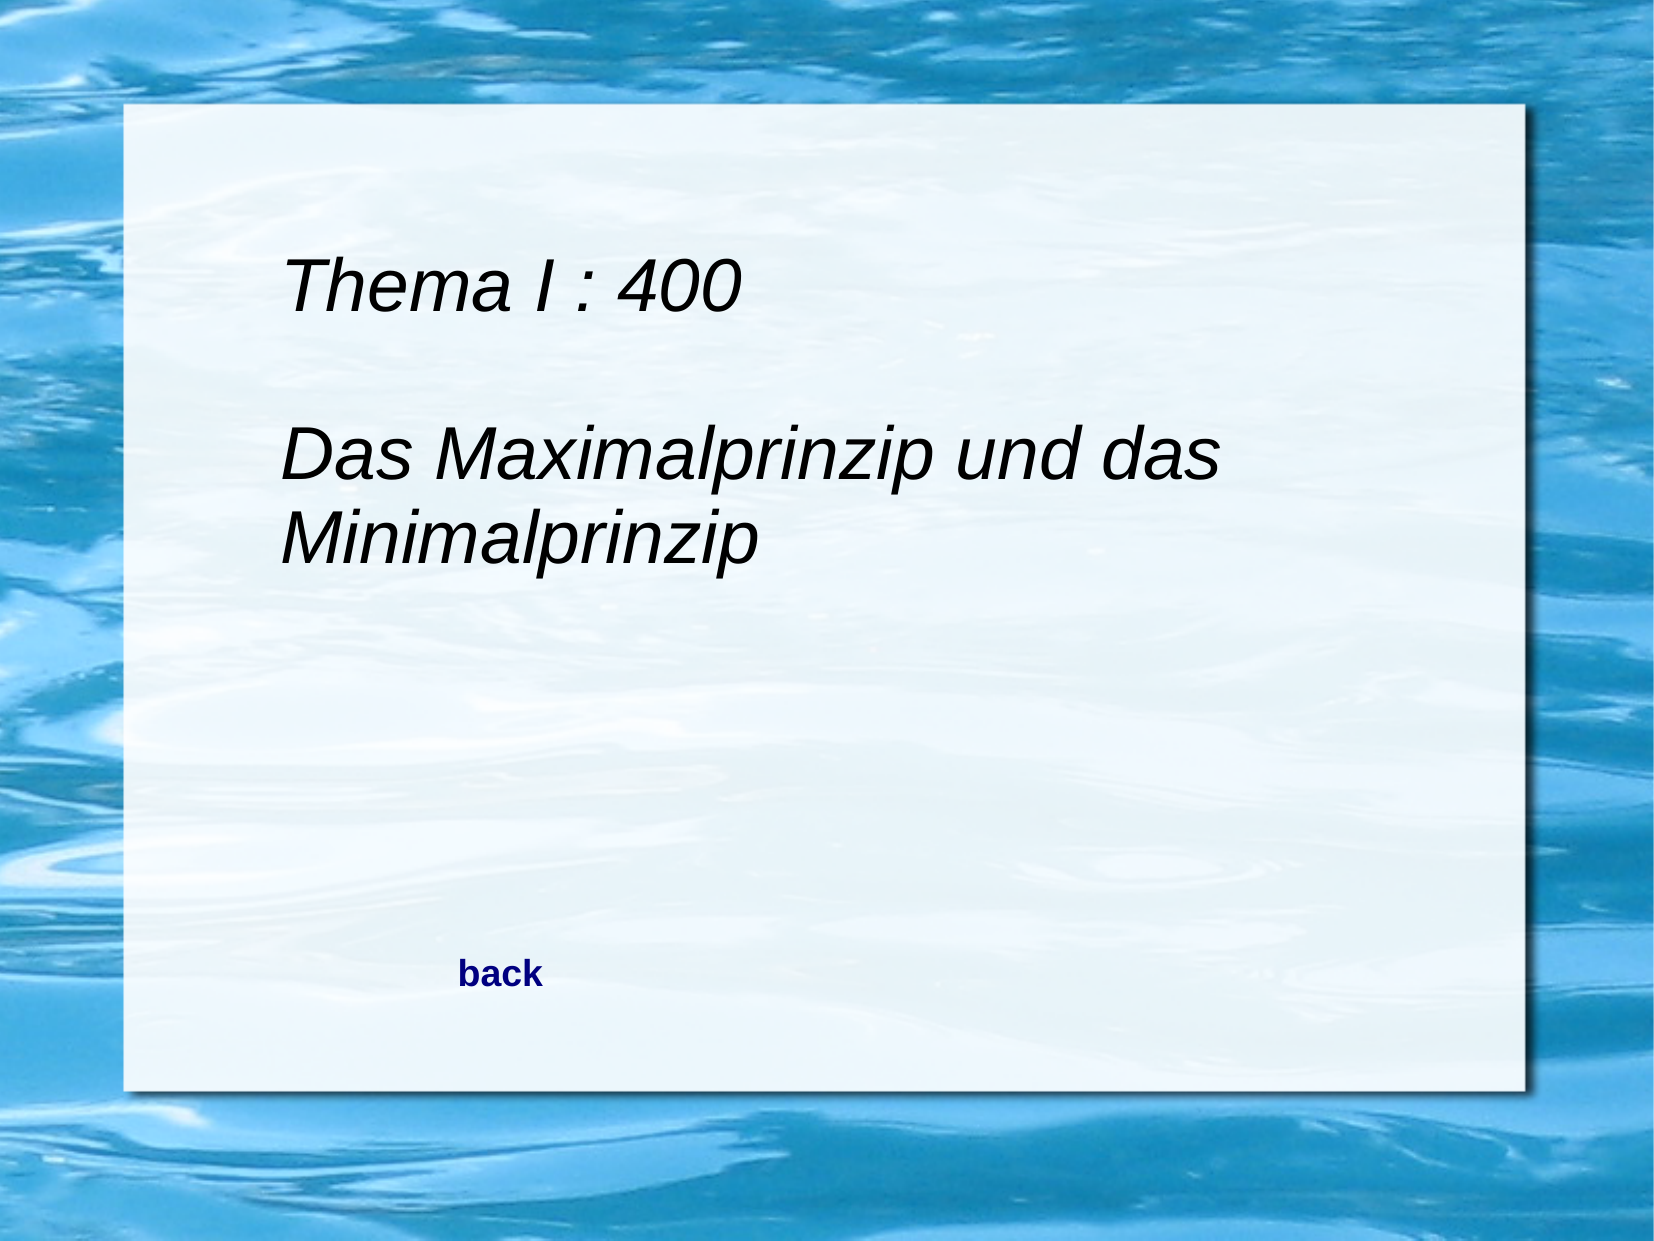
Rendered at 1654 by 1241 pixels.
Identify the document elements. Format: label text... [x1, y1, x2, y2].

picture [0, 0, 1654, 1241]
text_box Thema I : 400 Das Maximalprinzip und das Minimalprinzip [265, 236, 1418, 587]
text_box back [442, 944, 621, 1003]
